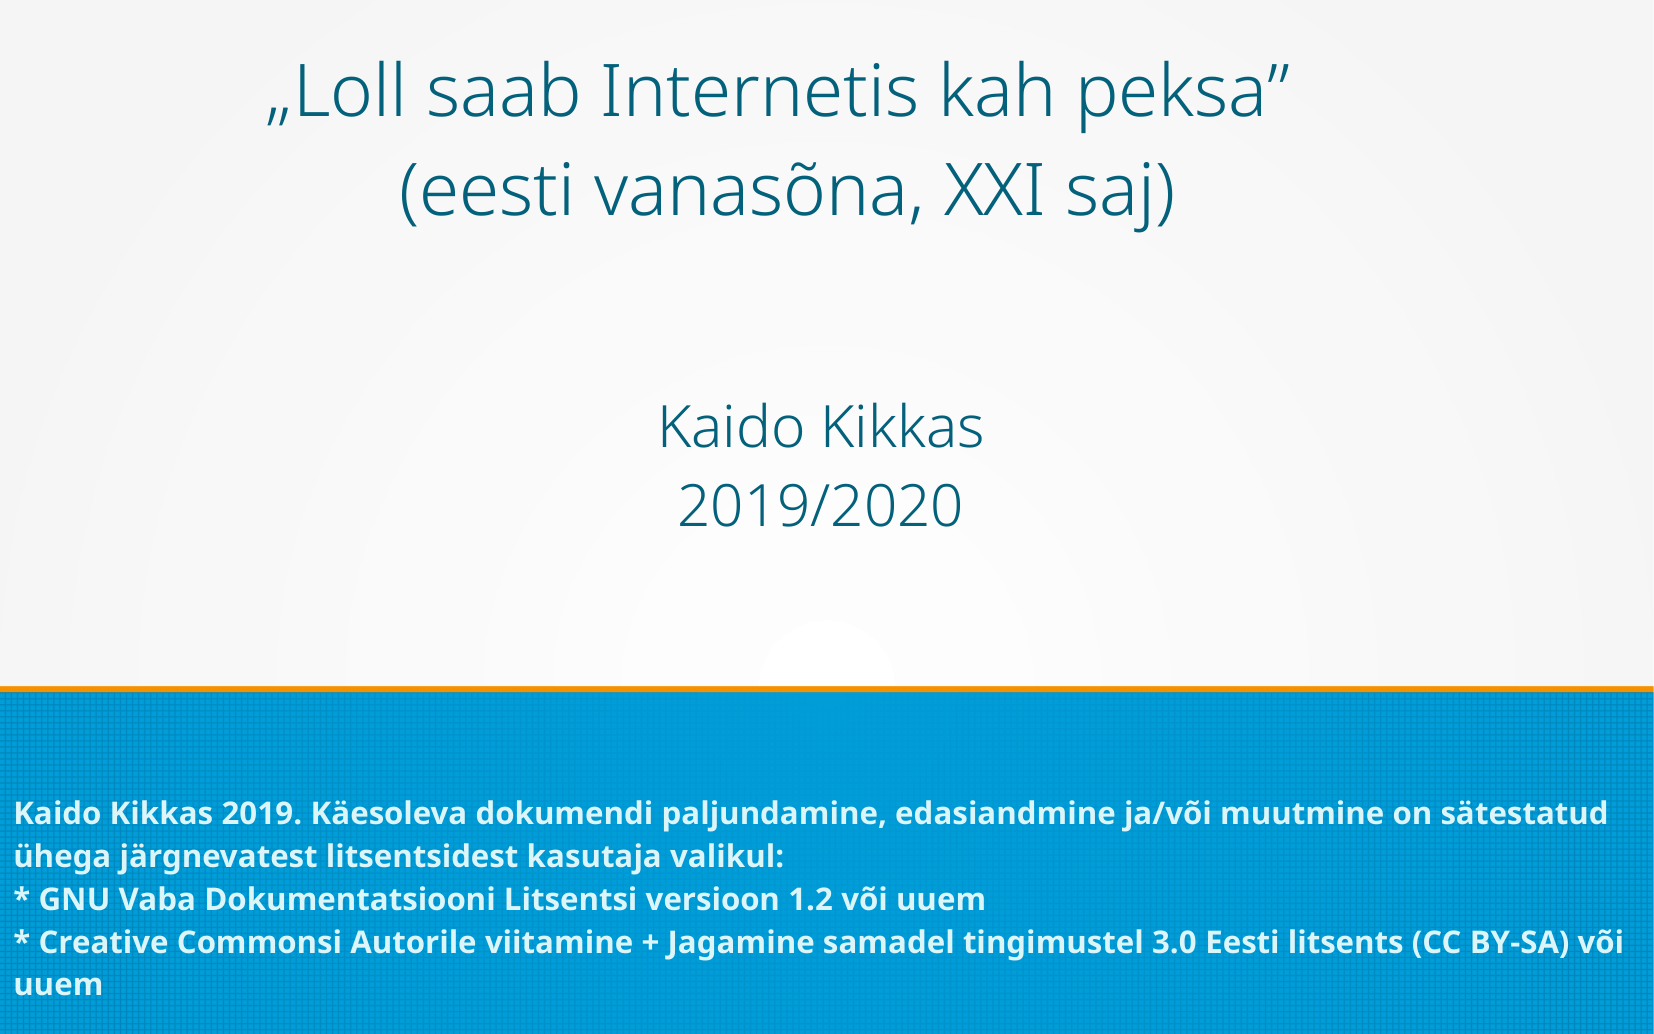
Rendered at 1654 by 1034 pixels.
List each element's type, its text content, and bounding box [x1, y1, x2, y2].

subtitle Kaido Kikkas 2019. Käesoleva dokumendi paljundamine, edasiandmine ja/või muutmine on sätestatud ühega järgnevatest litsentsidest kasutaja valikul: * GNU Vaba Dokumentatsiooni Litsentsi versioon 1.2 või uuem * Creative Commonsi Autorile viitamine + Jagamine samadel tingimustel 3.0 Eesti litsents (CC BY-SA) või uuem [13, 791, 1630, 1004]
title Kaido Kikkas 2019/2020 [259, 344, 1382, 544]
picture [0, 0, 1654, 692]
title „Loll saab Internetis kah peksa” (eesti vanasõna, XXI saj) [75, 37, 1501, 237]
